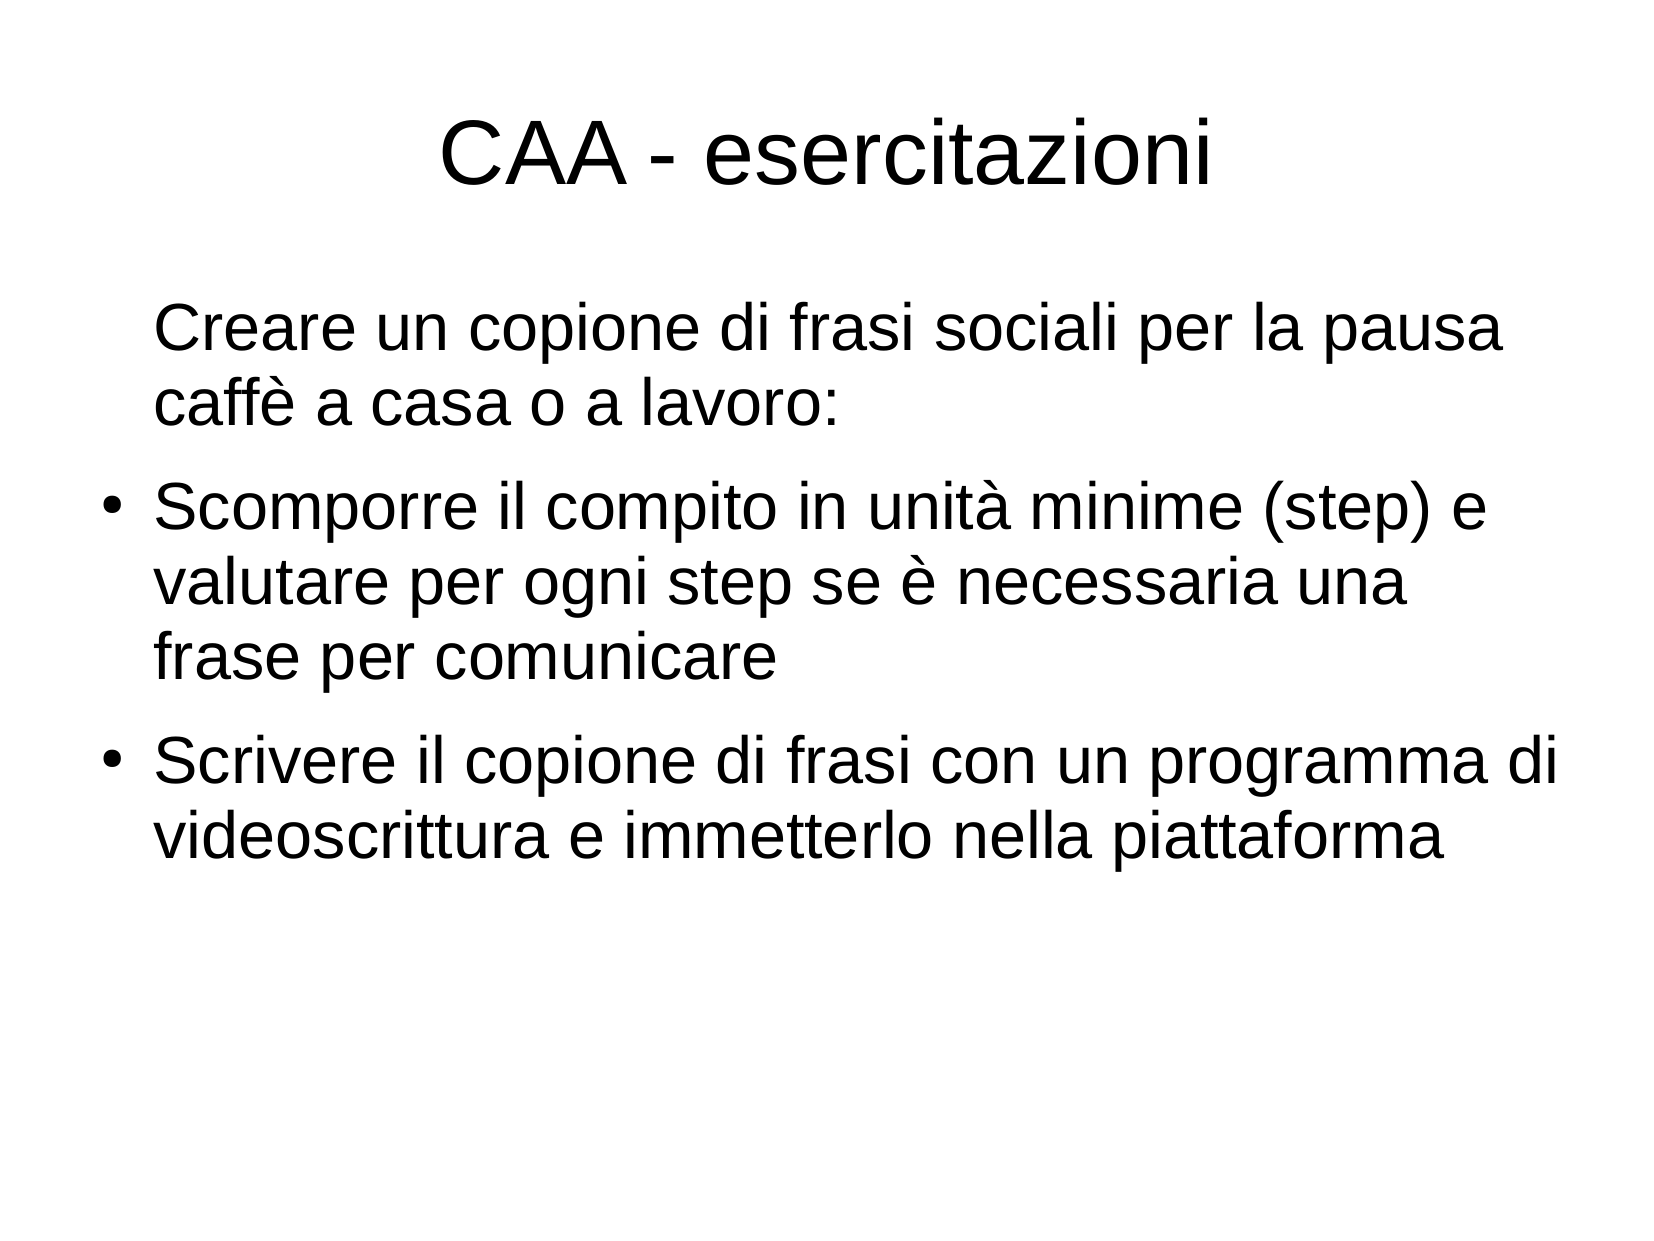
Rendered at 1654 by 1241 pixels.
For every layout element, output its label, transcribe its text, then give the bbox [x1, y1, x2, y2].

title CAA - esercitazioni [82, 49, 1571, 257]
list Creare un copione di frasi sociali per la pausa caffè a casa o a lavoro: Scomporre il compito in unità minime (step) e valutare per ogni step se è necessaria una frase per comunicare Scrivere il copione di frasi con un programma di videoscrittura e immetterlo nella piattaforma [82, 290, 1571, 1094]
